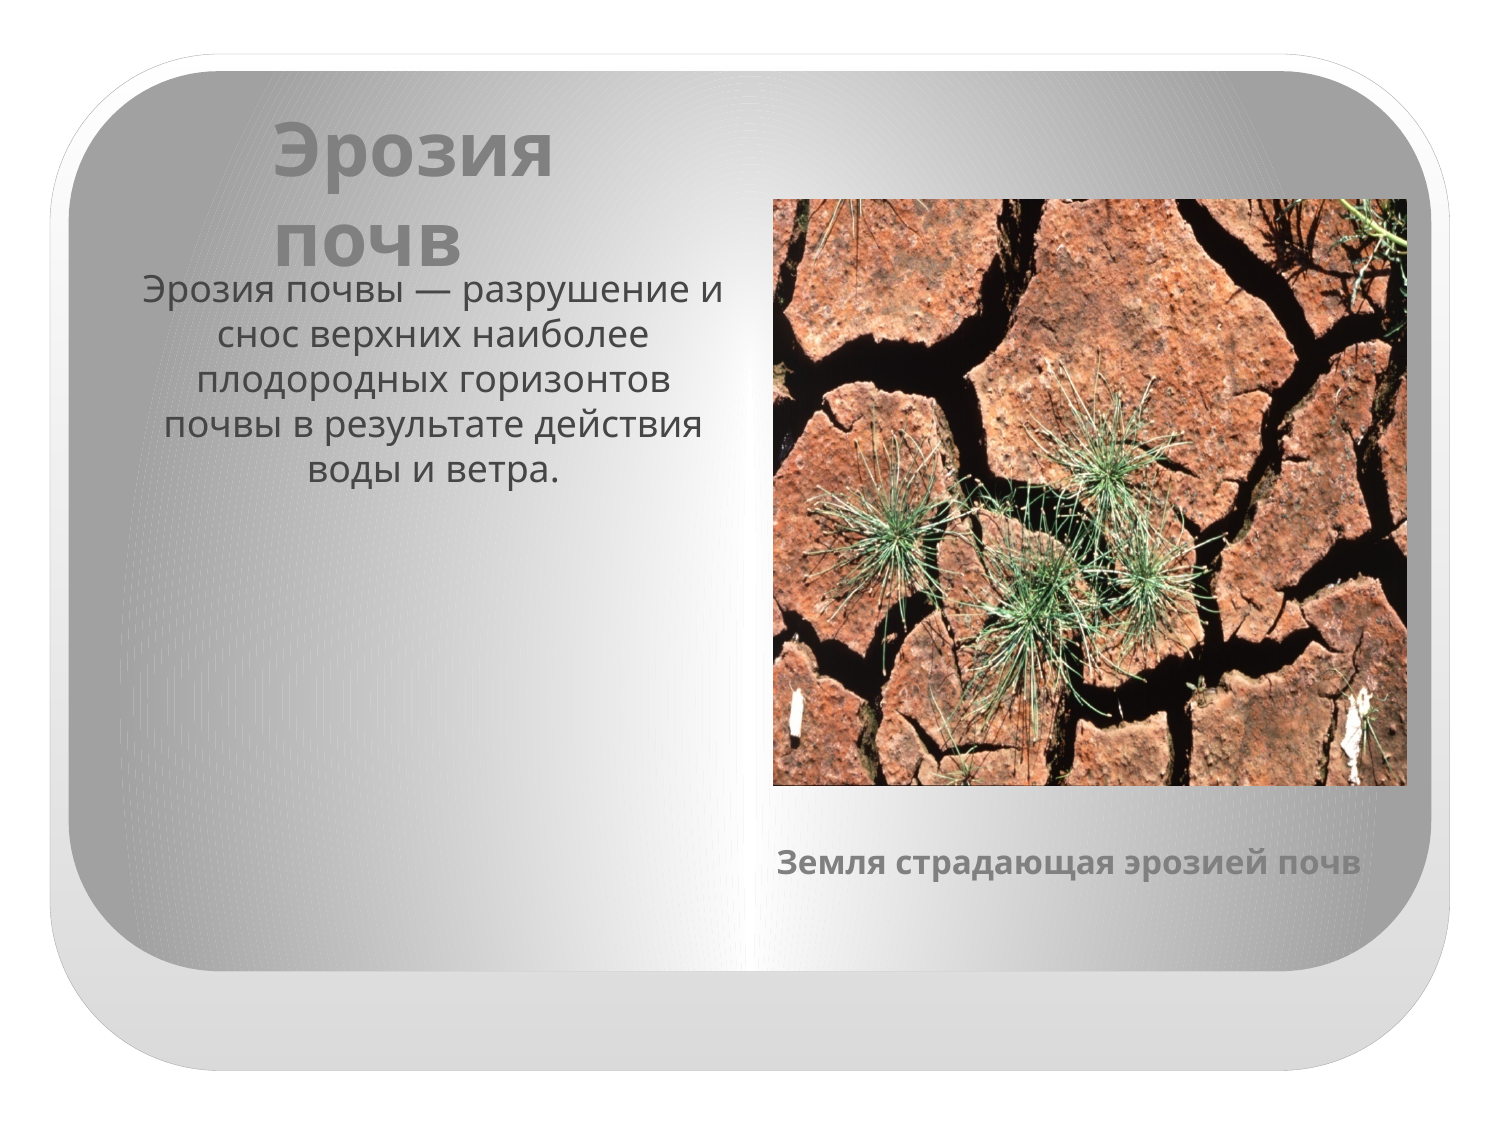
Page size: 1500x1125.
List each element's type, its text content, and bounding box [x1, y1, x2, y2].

text_box Земля страдающая эрозией почв [761, 738, 1465, 889]
picture [773, 199, 1407, 738]
title Эрозия почв [257, 93, 746, 244]
list Эрозия почвы — разрушение и снос верхних наиболее плодородных горизонтов почвы в результате действия воды и ветра. [117, 257, 750, 1033]
